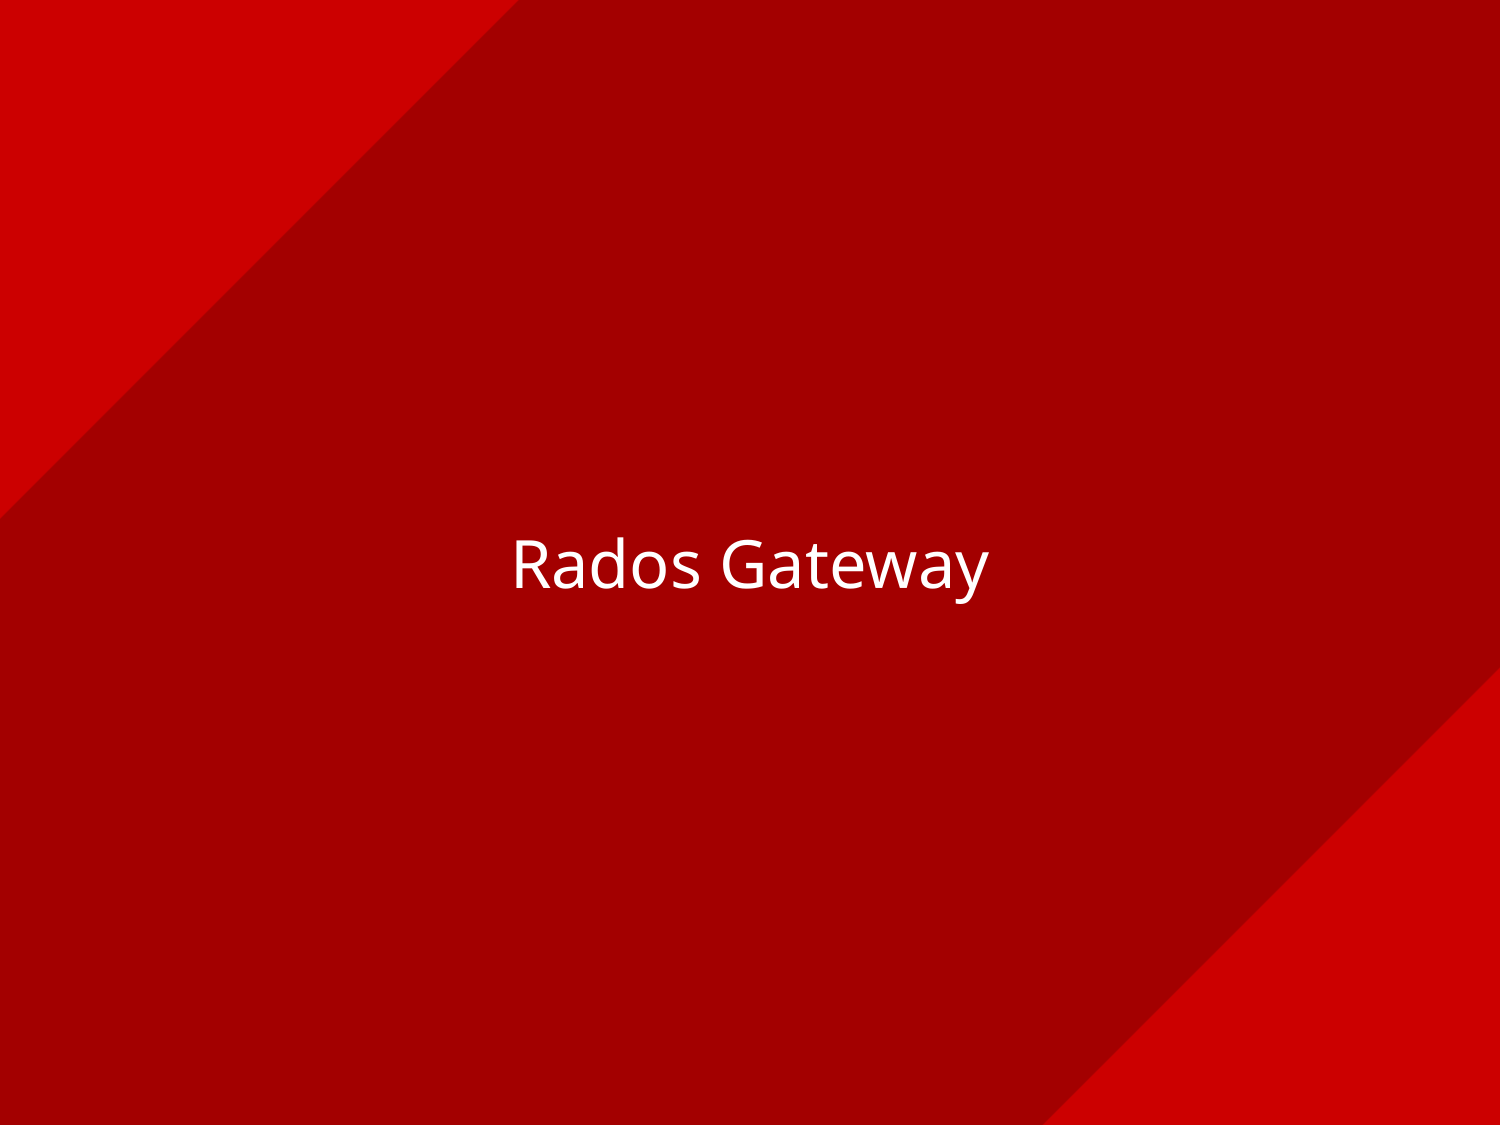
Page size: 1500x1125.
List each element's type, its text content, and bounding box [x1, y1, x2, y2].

title Rados Gateway [255, 468, 1246, 657]
picture [0, 0, 1500, 1125]
